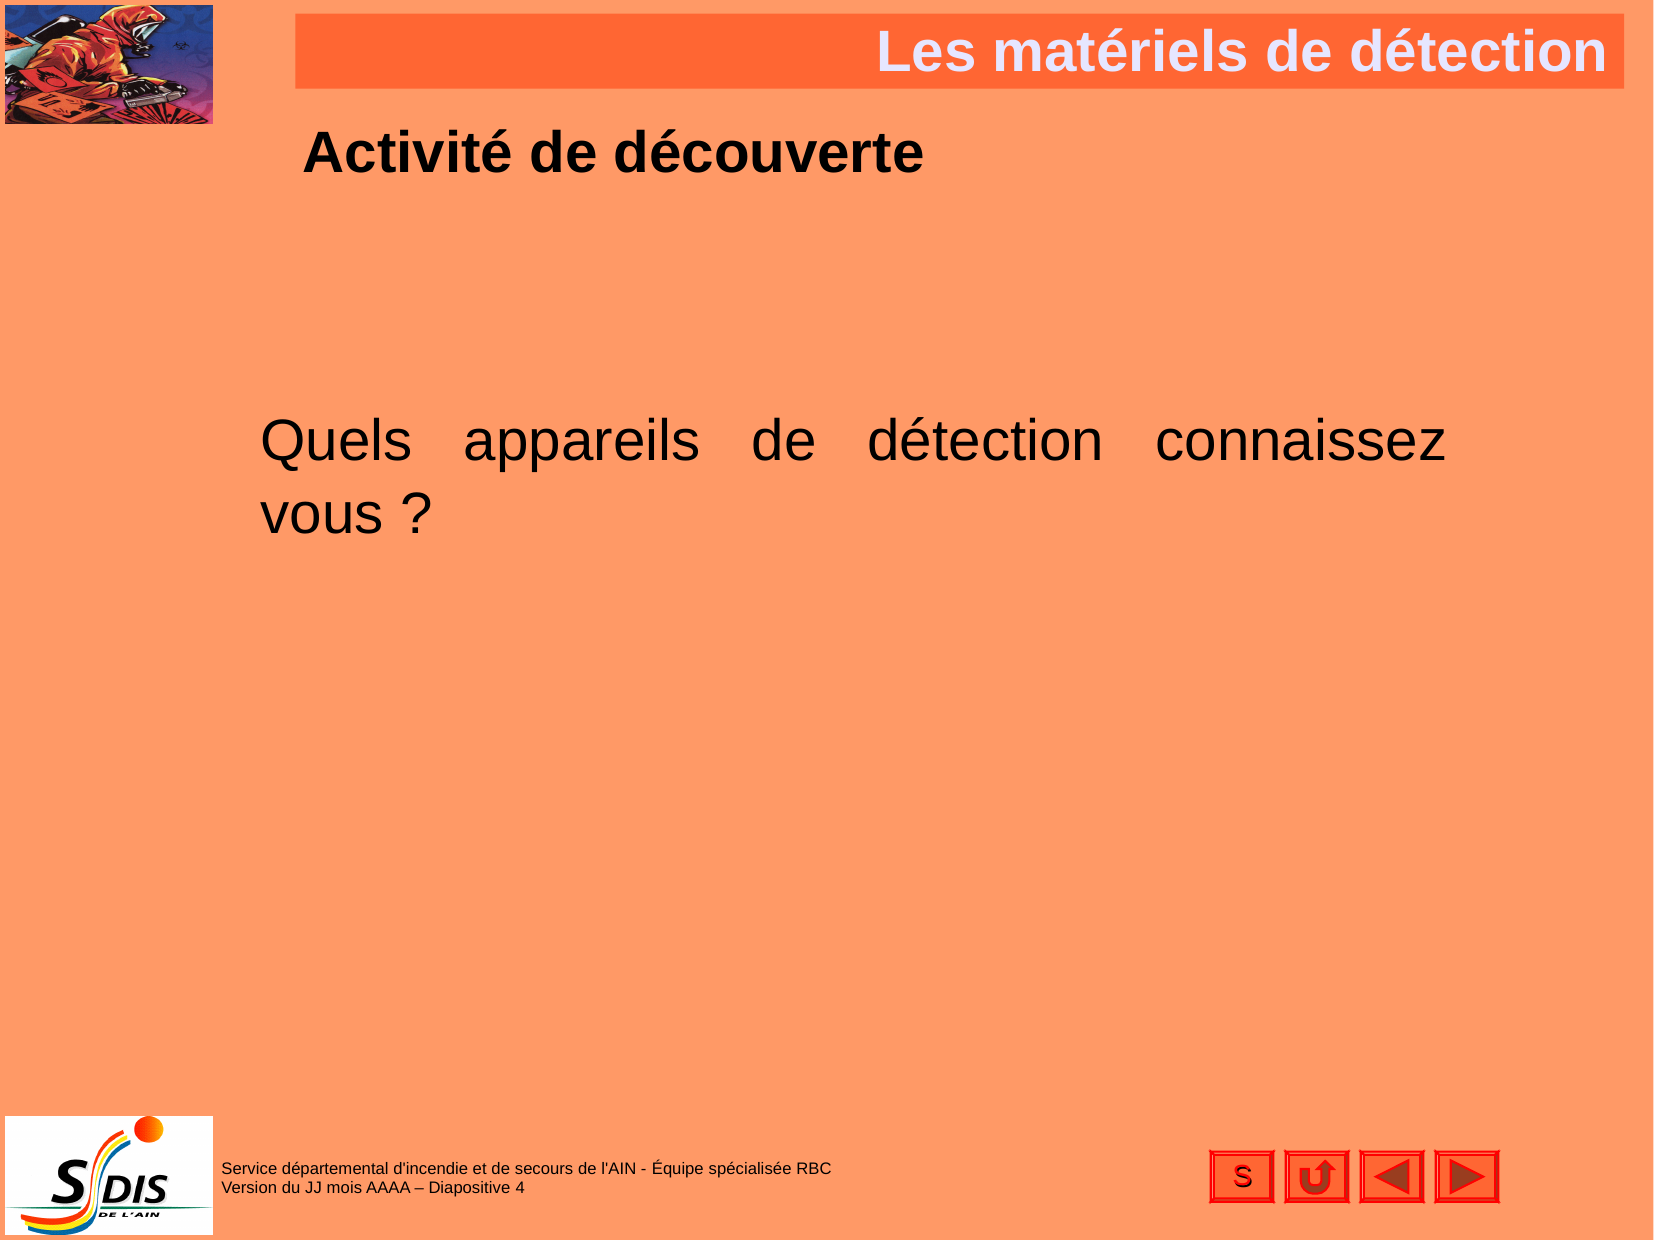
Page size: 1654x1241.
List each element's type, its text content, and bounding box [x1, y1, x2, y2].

text_box Activité de découverte [287, 112, 941, 193]
picture [5, 5, 213, 124]
picture [5, 1116, 213, 1235]
text_box Les matériels de détection [295, 13, 1625, 89]
list Quels appareils de détection connaissez vous ? [189, 399, 1465, 576]
